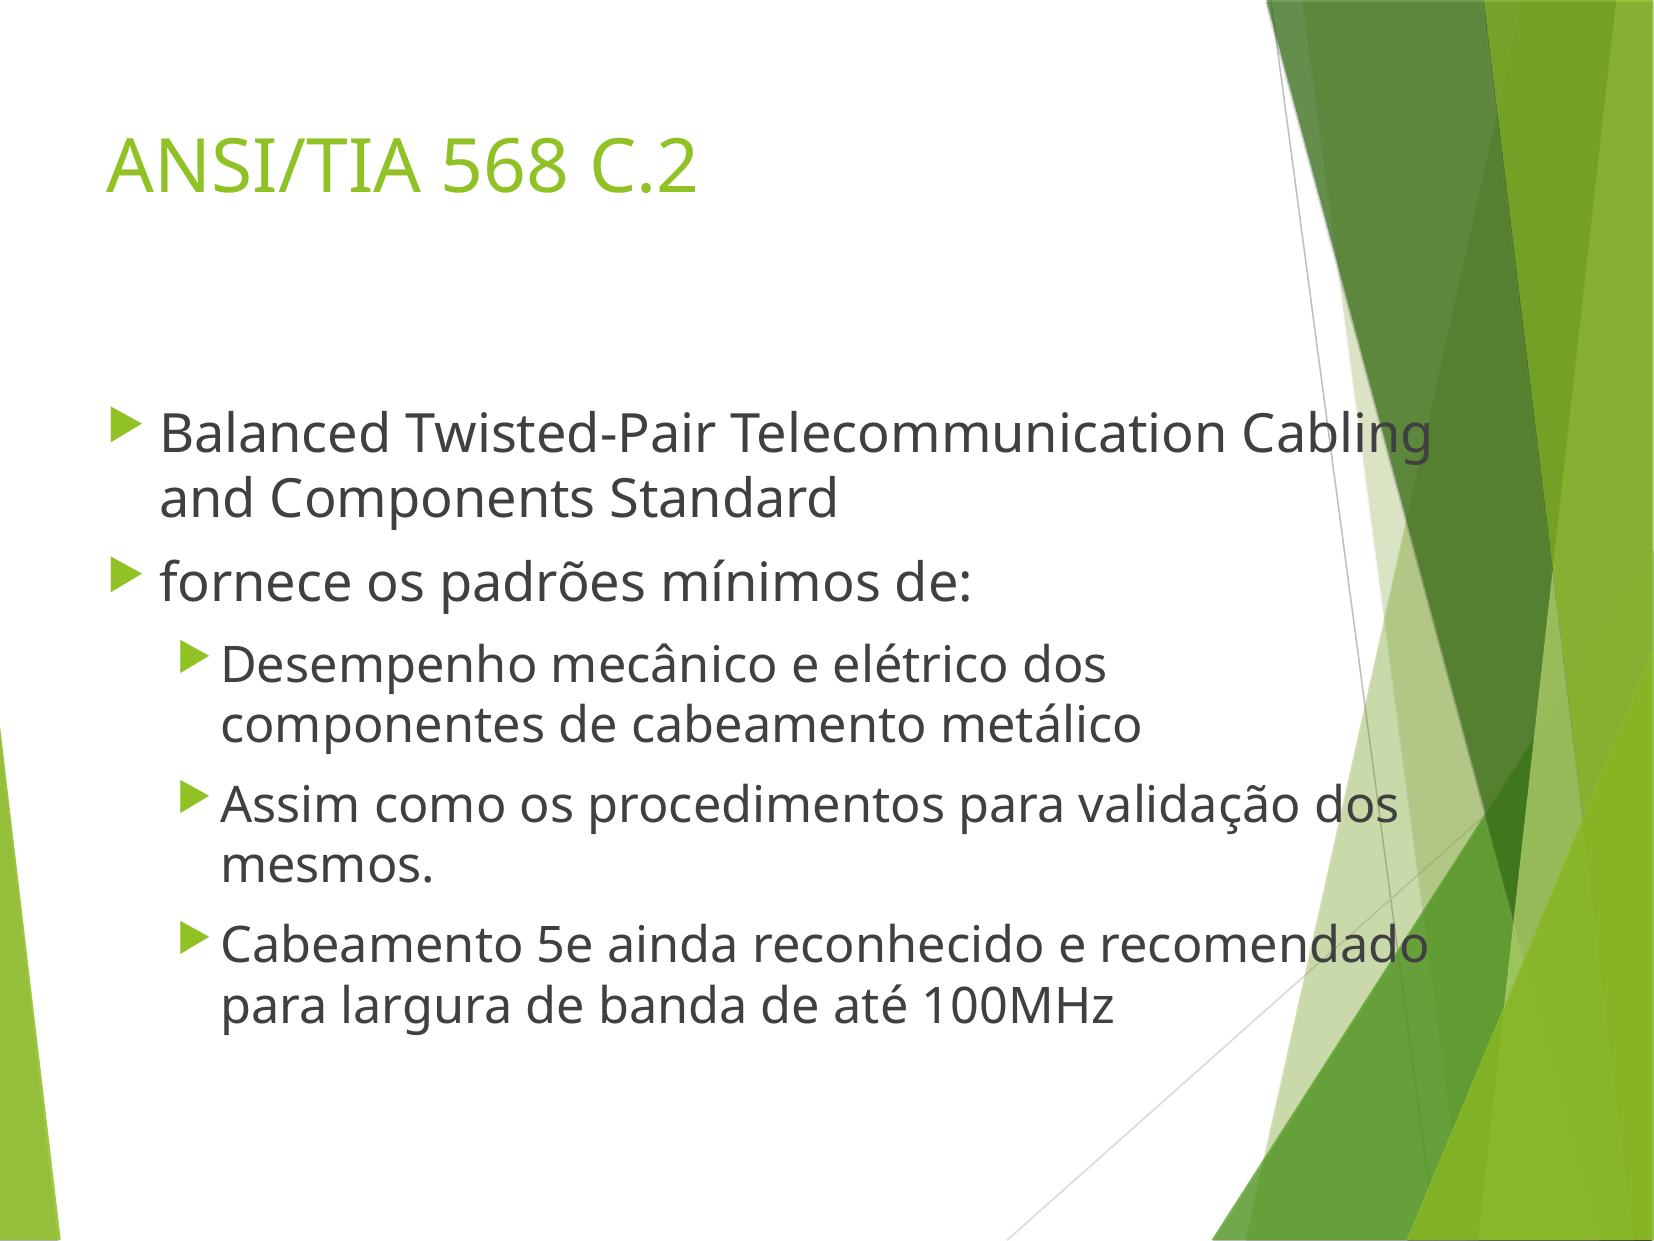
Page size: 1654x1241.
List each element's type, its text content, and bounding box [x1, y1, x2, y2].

list Balanced Twisted-Pair Telecommunication Cabling and Components Standard fornece os padrões mínimos de: Desempenho mecânico e elétrico dos componentes de cabeamento metálico Assim como os procedimentos para validação dos mesmos. Cabeamento 5e ainda reconhecido e recomendado para largura de banda de até 100MHz [91, 390, 1453, 1093]
title ANSI/TIA 568 C.2 [91, 110, 1258, 349]
